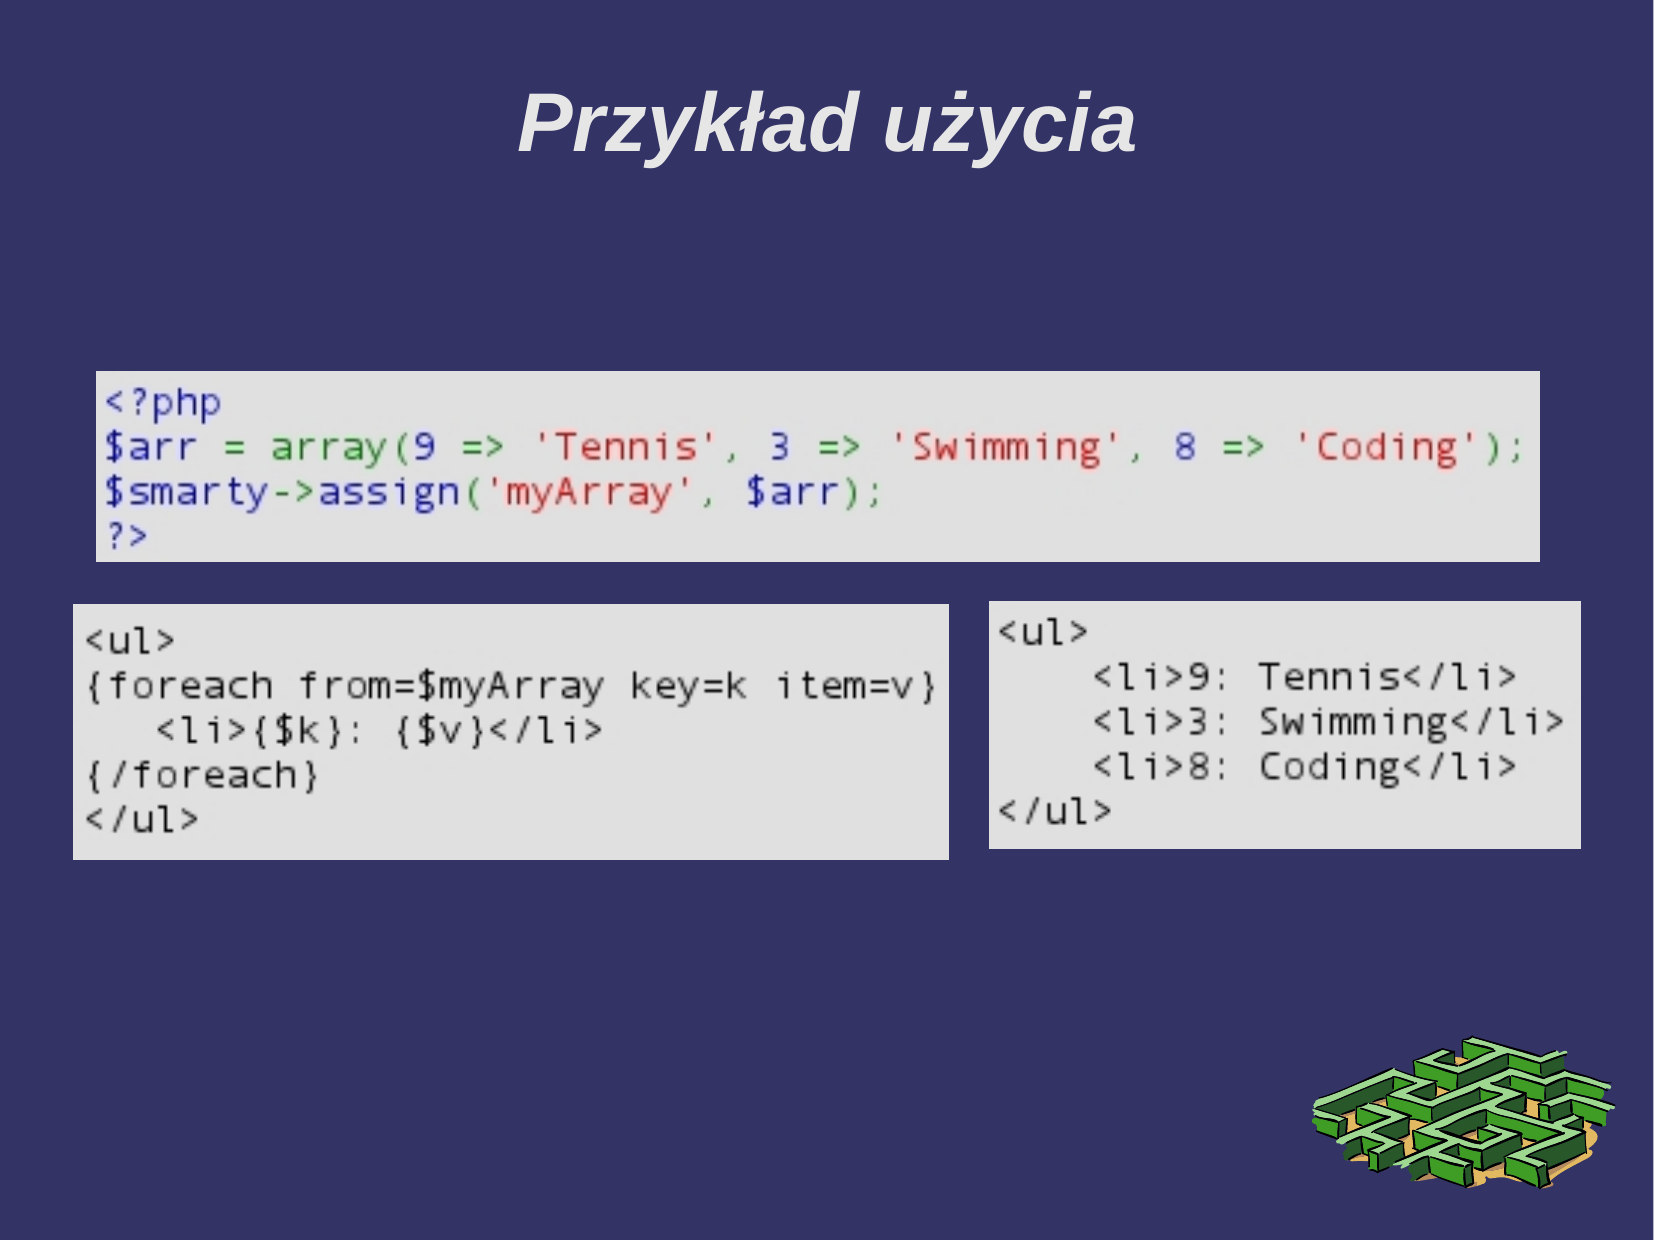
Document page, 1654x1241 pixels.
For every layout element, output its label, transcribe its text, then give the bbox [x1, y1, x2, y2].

picture [73, 604, 949, 860]
title Przykład użycia [121, 19, 1534, 227]
picture [989, 601, 1581, 849]
picture [96, 371, 1540, 562]
